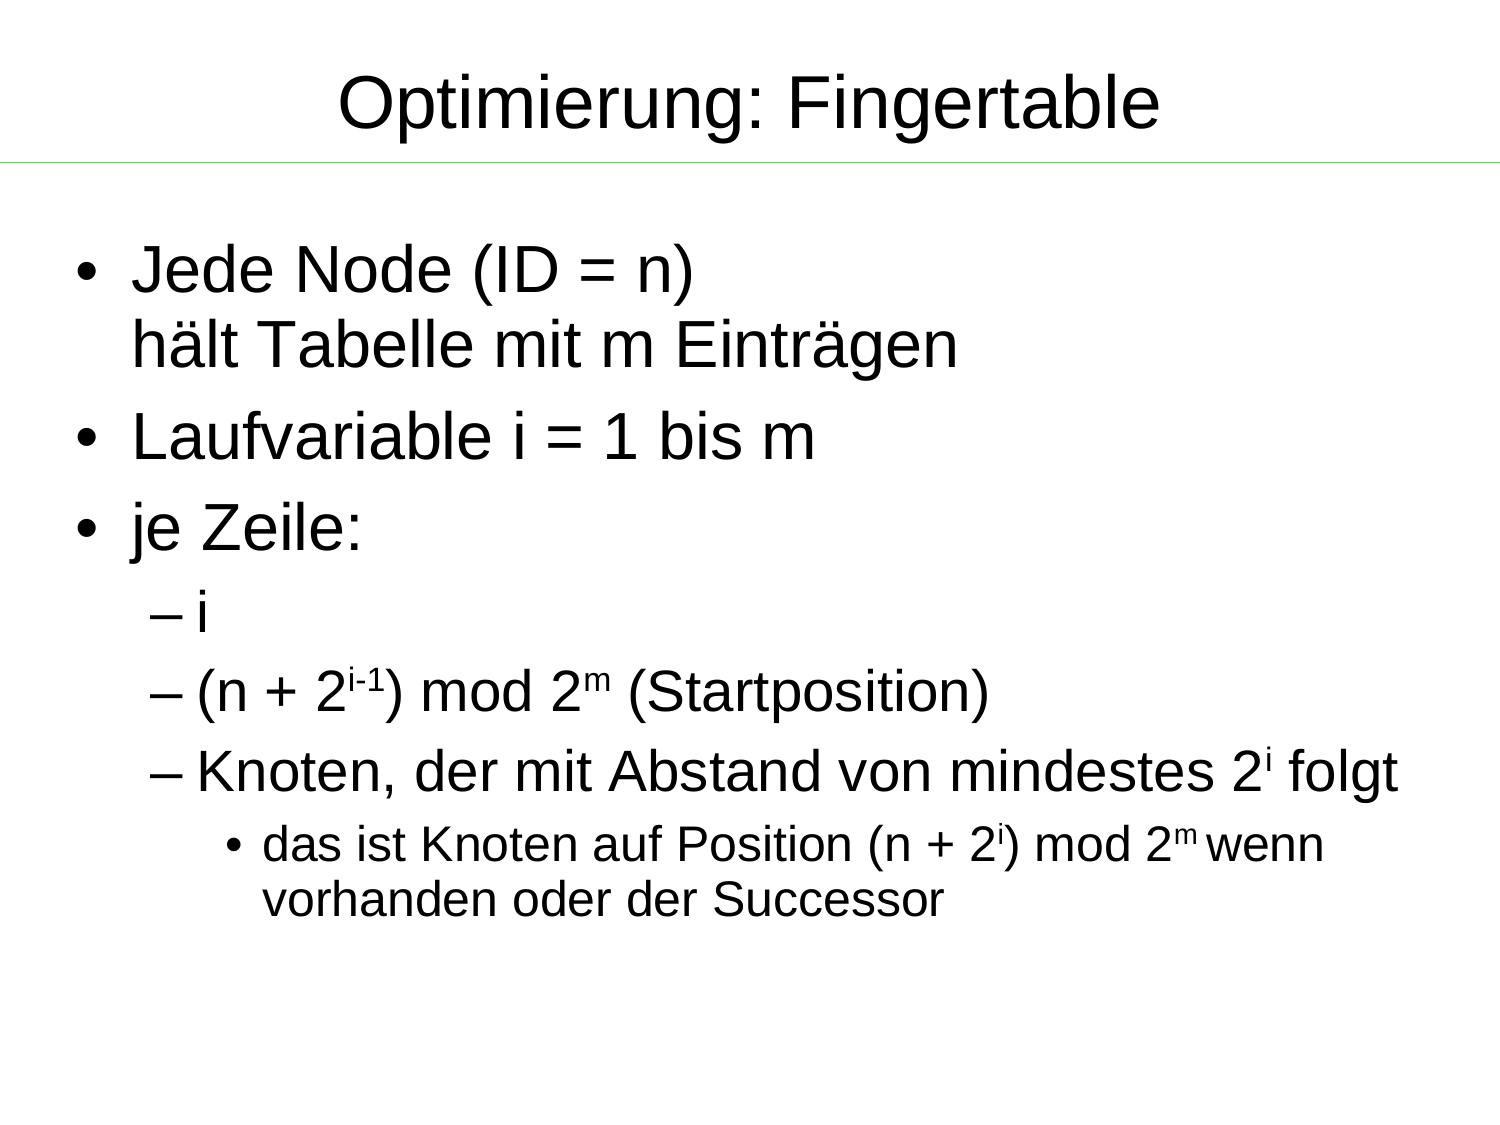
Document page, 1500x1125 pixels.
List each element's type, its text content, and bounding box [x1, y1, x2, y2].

title Optimierung: Fingertable [75, 57, 1426, 148]
list Jede Node (ID = n) hält Tabelle mit m Einträgen Laufvariable i = 1 bis m je Zeile: i (n + 2i-1) mod 2m (Startposition) Knoten, der mit Abstand von mindestes 2i folgt das ist Knoten auf Position (n + 2i) mod 2m wenn vorhanden oder der Successor [75, 232, 1426, 986]
